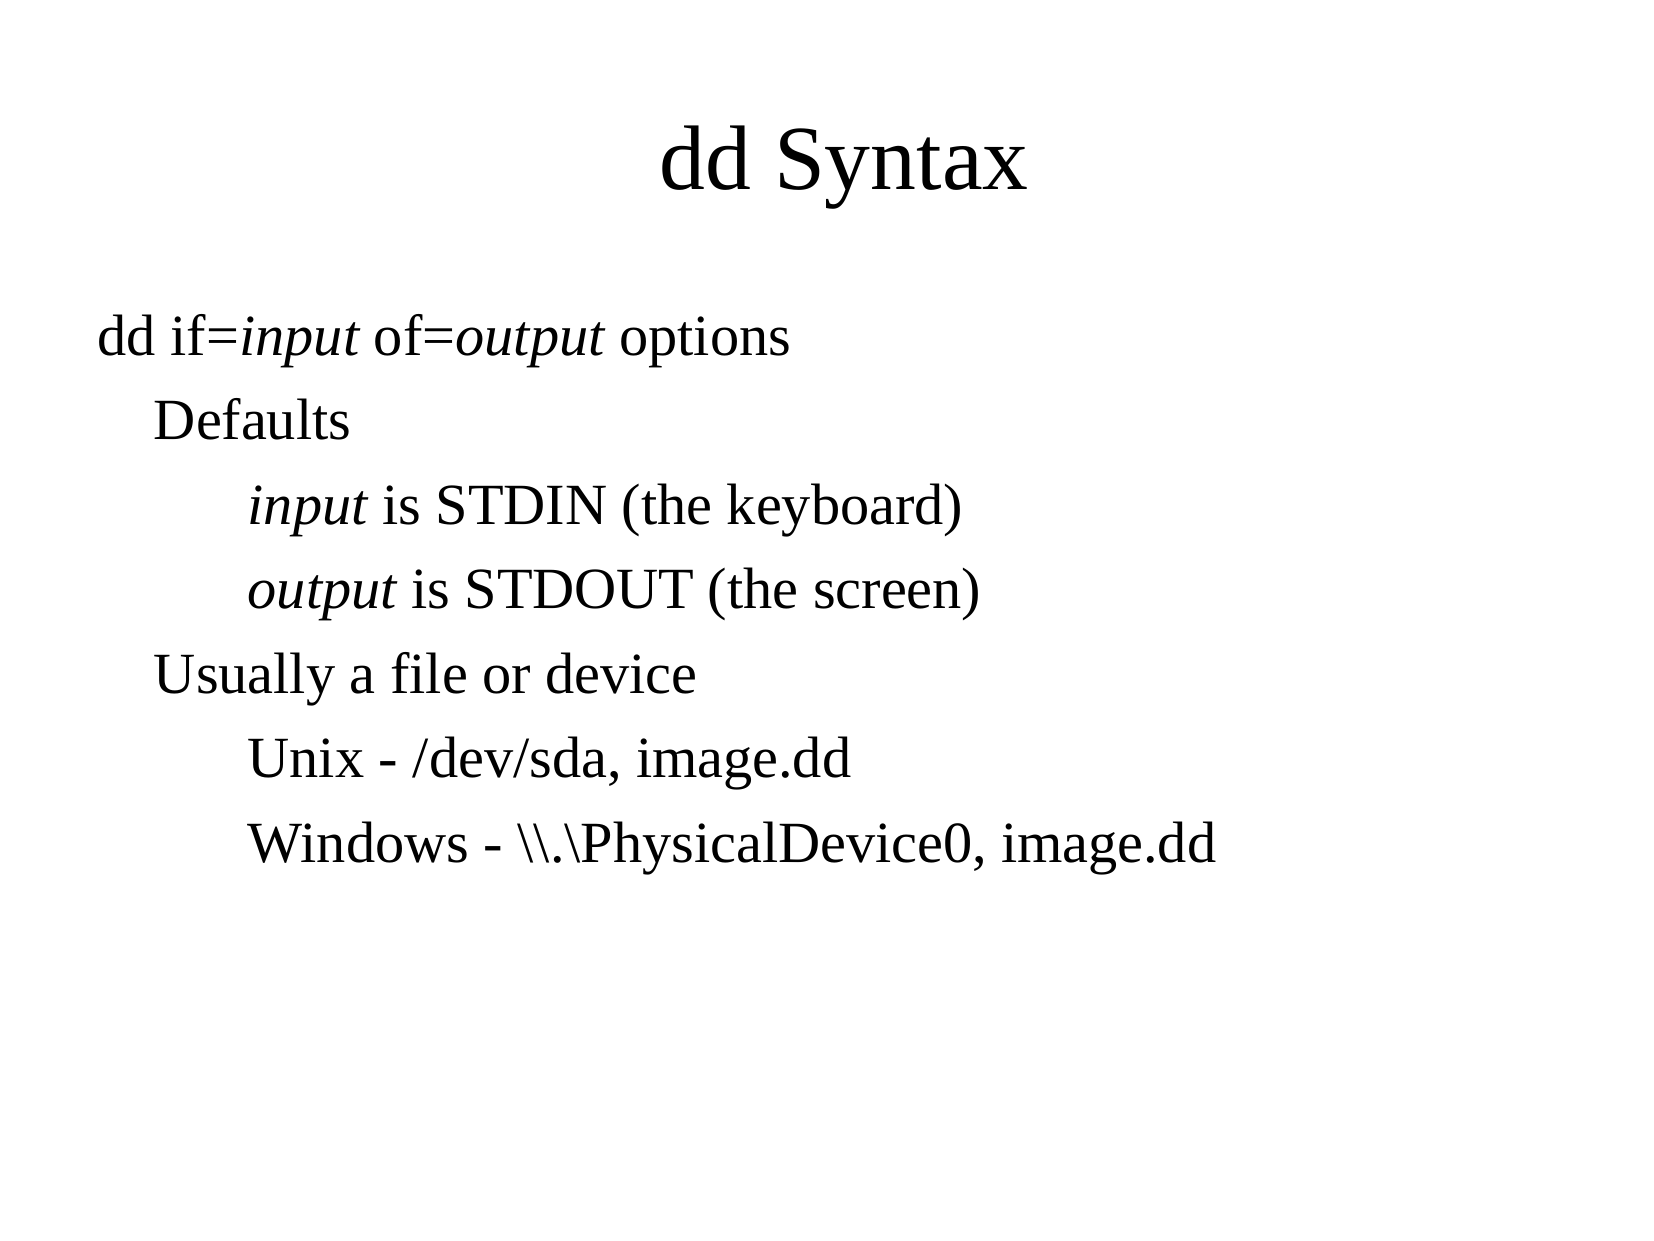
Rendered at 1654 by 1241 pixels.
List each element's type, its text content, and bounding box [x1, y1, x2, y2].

title dd Syntax [82, 49, 1571, 257]
list dd if=input of=output options Defaults input is STDIN (the keyboard) output is STDOUT (the screen) Usually a file or device Unix - /dev/sda, image.dd Windows - \\.\PhysicalDevice0, image.dd [82, 289, 1571, 1108]
